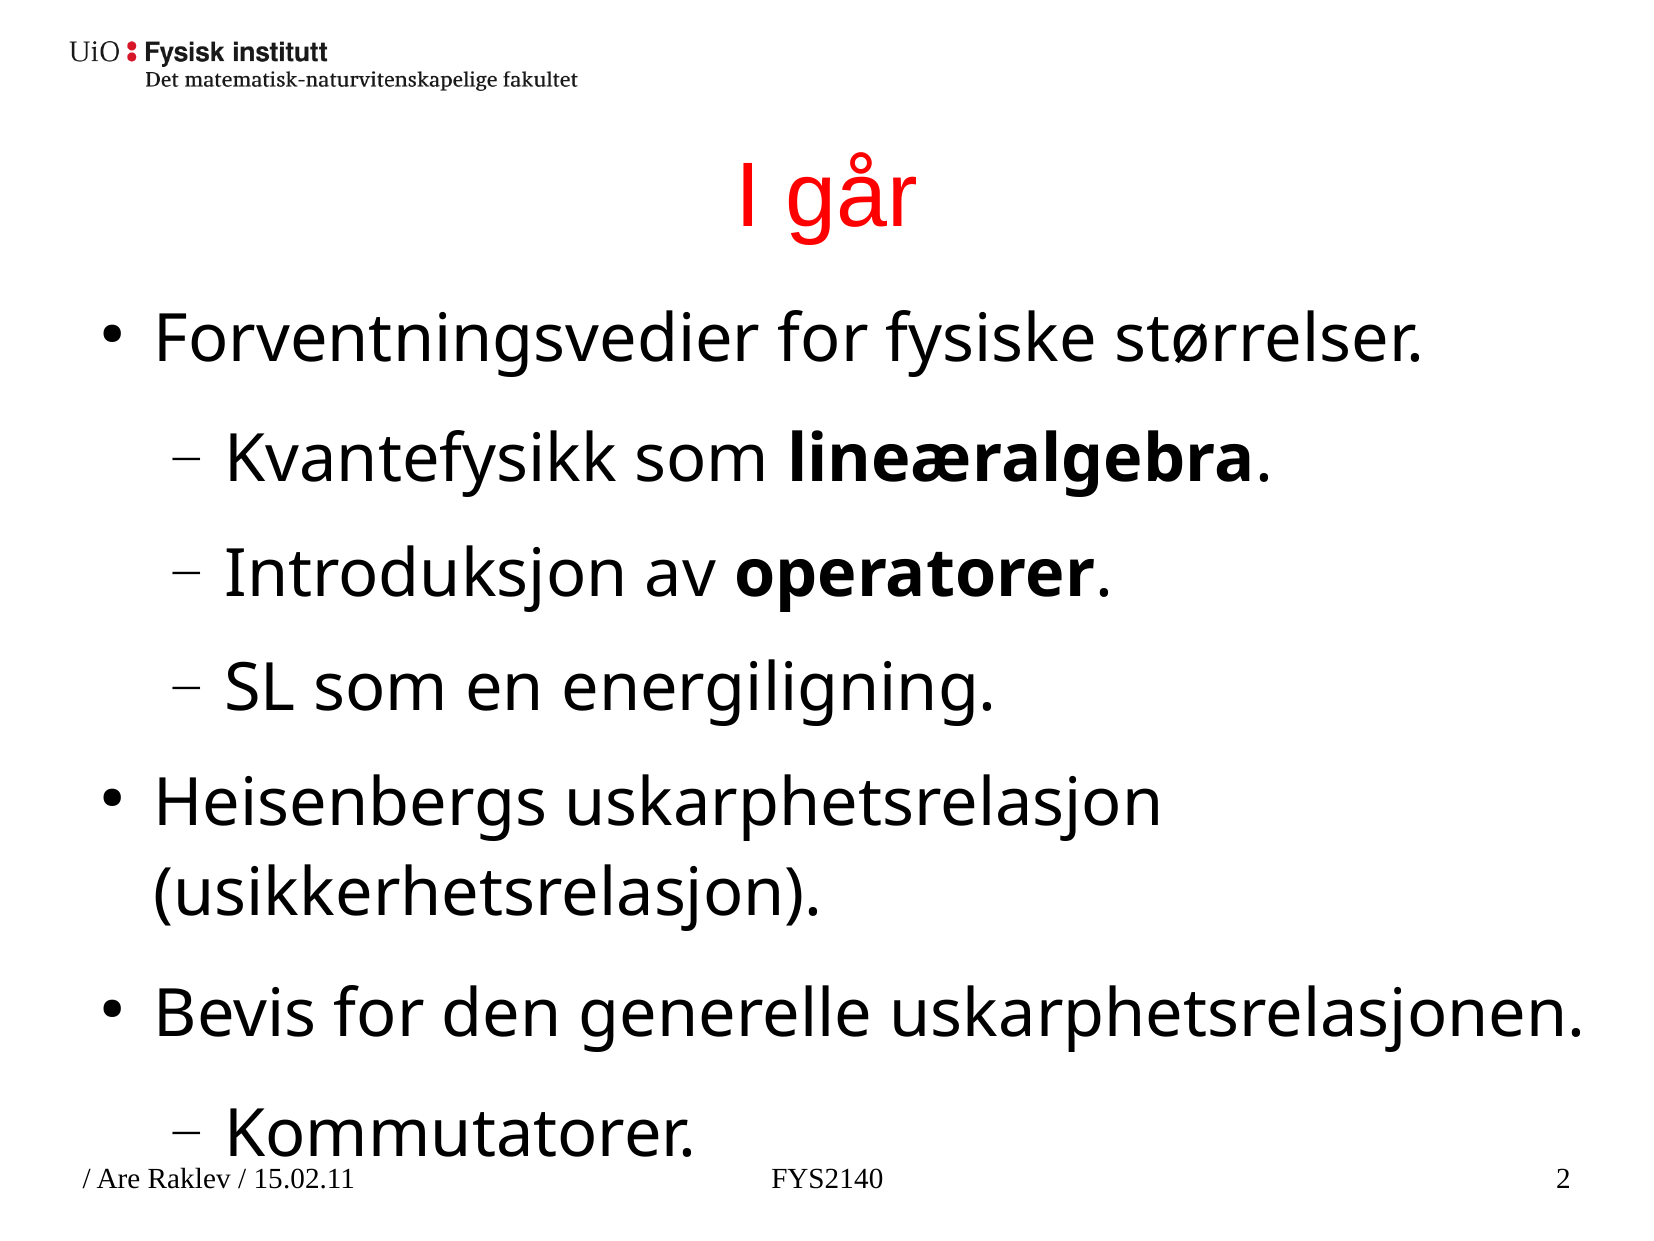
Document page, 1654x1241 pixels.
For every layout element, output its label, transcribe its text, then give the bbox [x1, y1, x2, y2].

list Forventningsvedier for fysiske størrelser. Kvantefysikk som lineæralgebra. Introduksjon av operatorer. SL som en energiligning. Heisenbergs uskarphetsrelasjon (usikkerhetsrelasjon). Bevis for den generelle uskarphetsrelasjonen. Kommutatorer. [82, 290, 1613, 1094]
title I går [82, 90, 1571, 290]
picture [68, 37, 581, 93]
